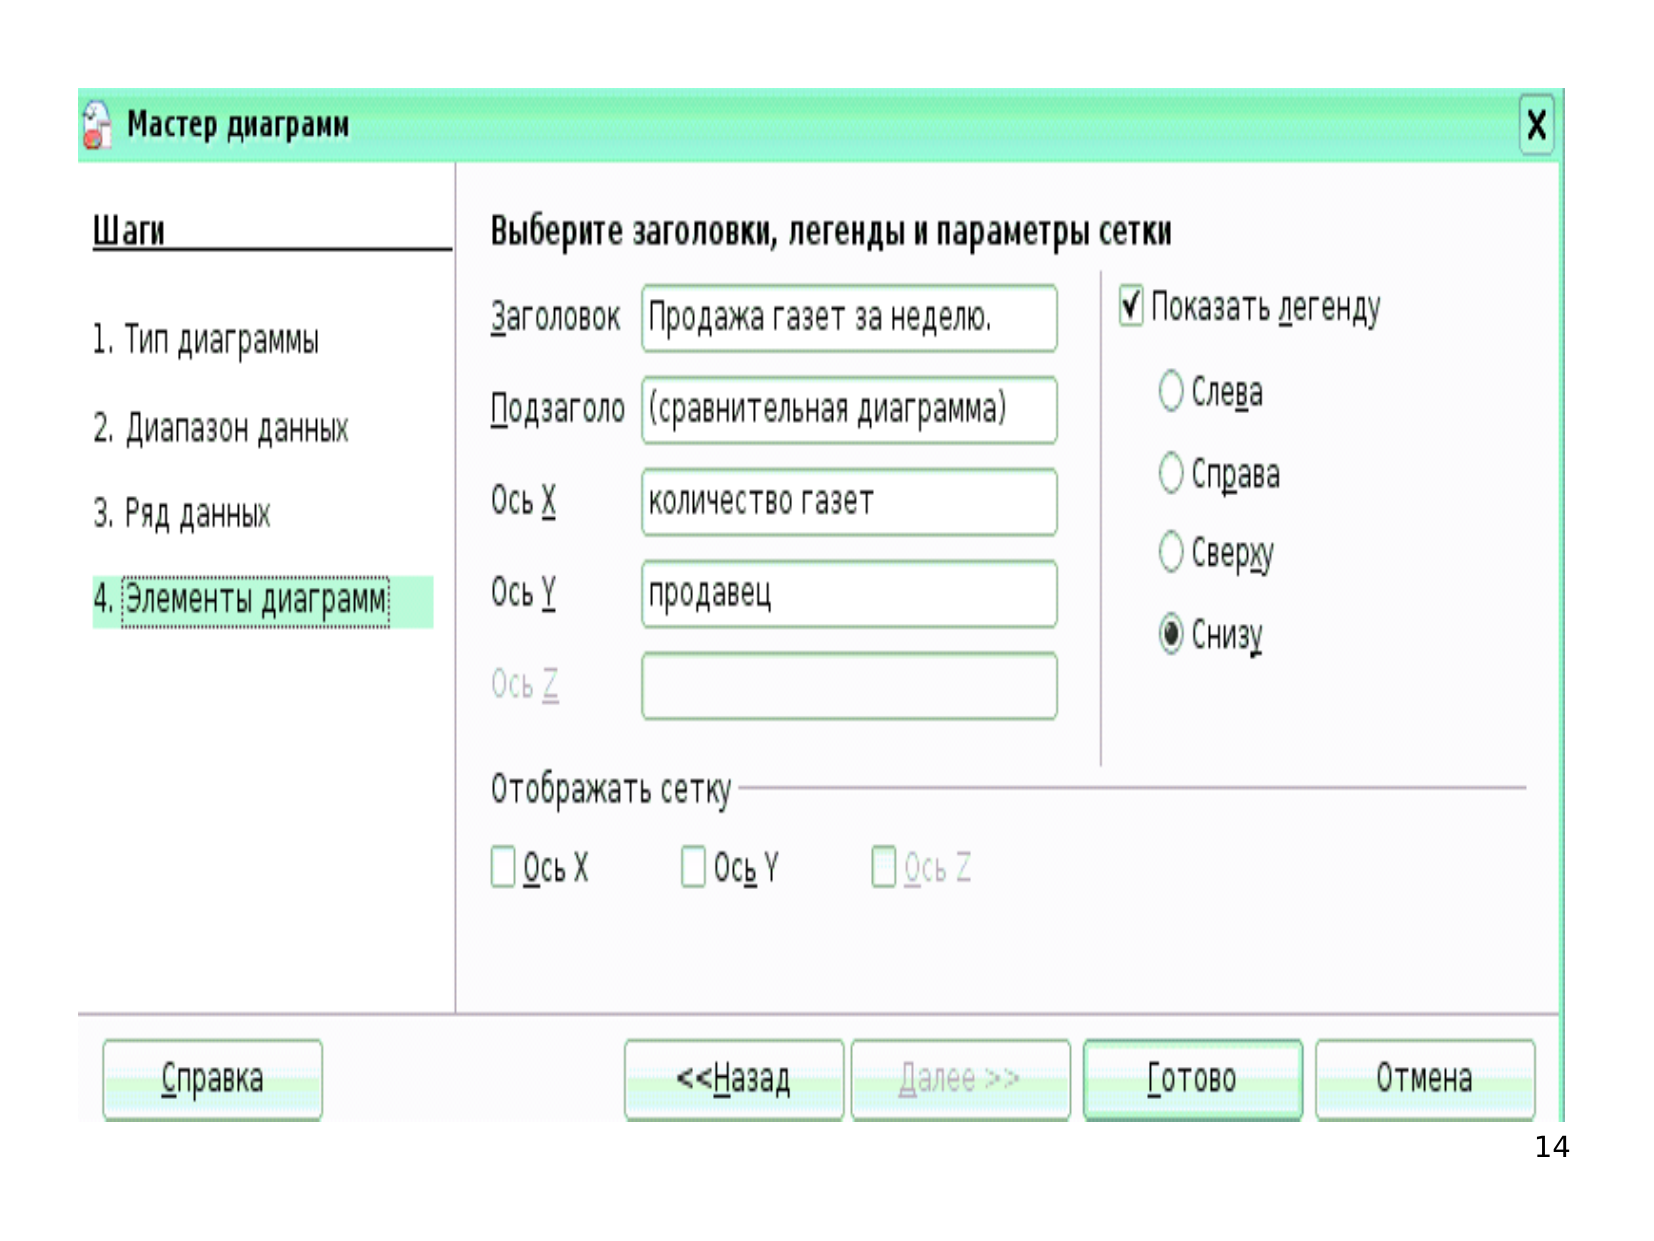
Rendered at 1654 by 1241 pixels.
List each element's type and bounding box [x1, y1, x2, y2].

picture [78, 88, 1565, 1123]
